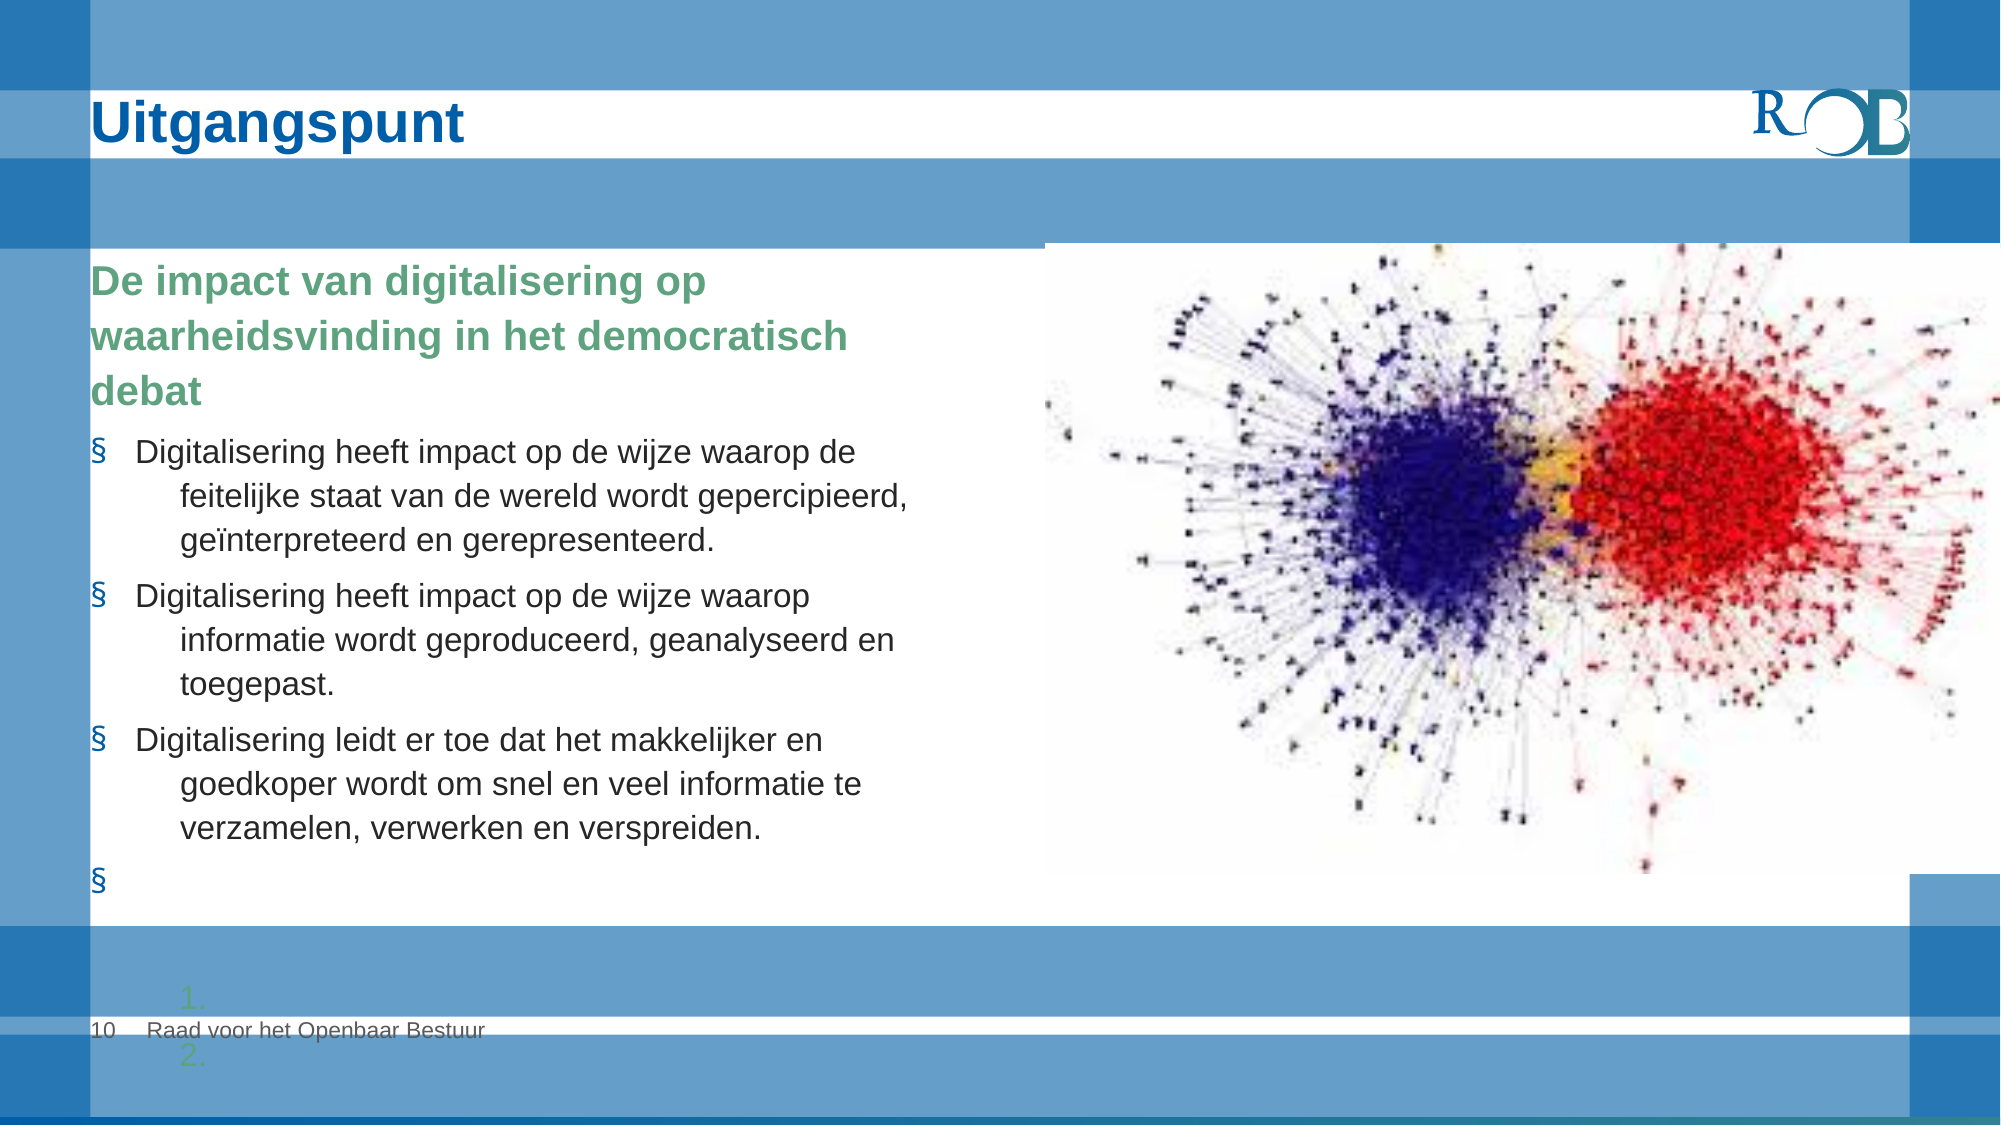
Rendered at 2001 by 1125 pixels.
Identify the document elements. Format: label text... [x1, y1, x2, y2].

picture [1045, 243, 2000, 874]
list De impact van digitalisering op waarheidsvinding in het democratisch debat Digitalisering heeft impact op de wijze waarop de feitelijke staat van de wereld wordt gepercipieerd, geïnterpreteerd en gerepresenteerd. Digitalisering heeft impact op de wijze waarop informatie wordt geproduceerd, geanalyseerd en toegepast. Digitalisering leidt er toe dat het makkelijker en goedkoper wordt om snel en veel informatie te verzamelen, verwerken en verspreiden. [90, 248, 955, 928]
text_box Raad voor het Openbaar Bestuur [146, 1015, 570, 1037]
title Uitgangspunt [90, 91, 955, 160]
text_box 10 [90, 1015, 143, 1037]
